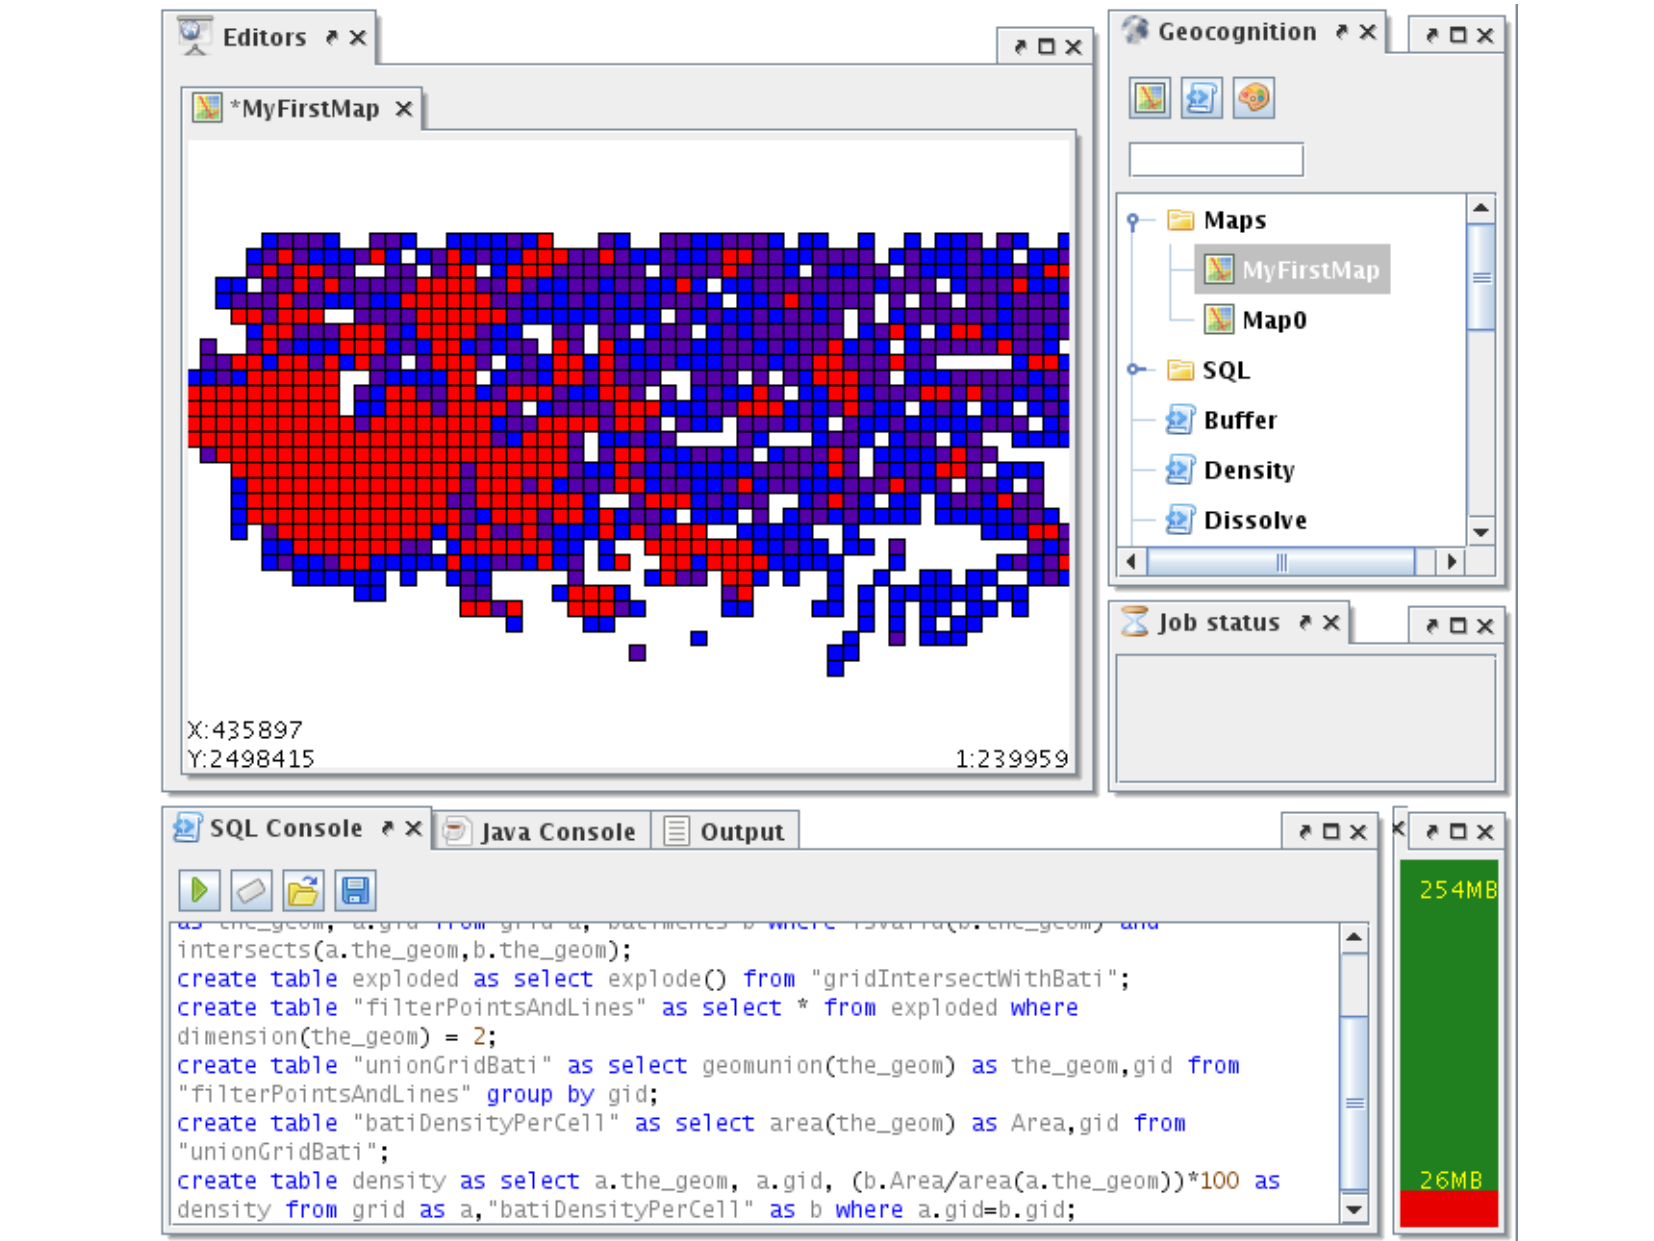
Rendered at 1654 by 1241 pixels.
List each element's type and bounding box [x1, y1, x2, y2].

picture [154, 4, 1518, 1241]
